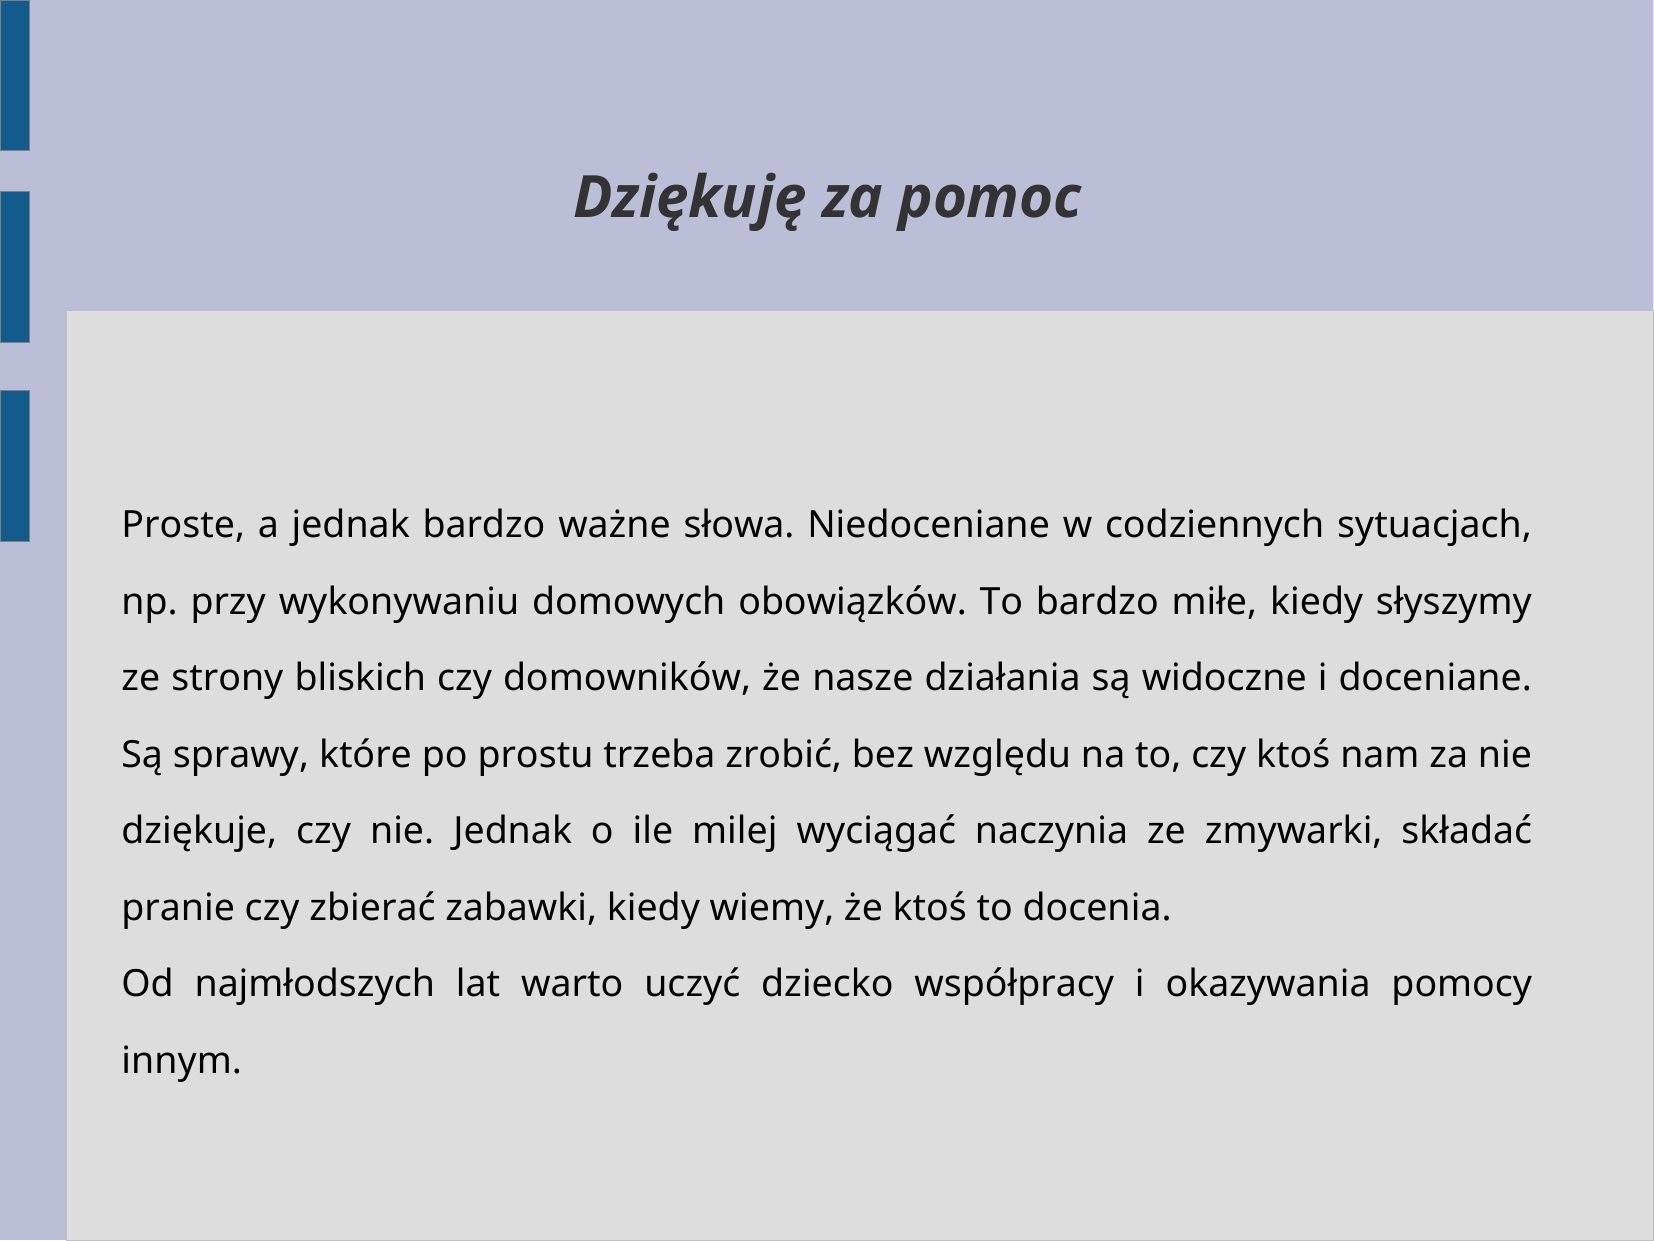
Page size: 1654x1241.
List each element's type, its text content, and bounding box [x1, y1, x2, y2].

title Dziękuję za pomoc [121, 91, 1534, 299]
list Proste, a jednak bardzo ważne słowa. Niedoceniane w codziennych sytuacjach, np. przy wykonywaniu domowych obowiązków. To bardzo miłe, kiedy słyszymy ze strony bliskich czy domowników, że nasze działania są widoczne i doceniane. Są sprawy, które po prostu trzeba zrobić, bez względu na to, czy ktoś nam za nie dziękuje, czy nie. Jednak o ile milej wyciągać naczynia ze zmywarki, składać pranie czy zbierać zabawki, kiedy wiemy, że ktoś to docenia. Od najmłodszych lat warto uczyć dziecko współpracy i okazywania pomocy innym. [121, 344, 1534, 1126]
